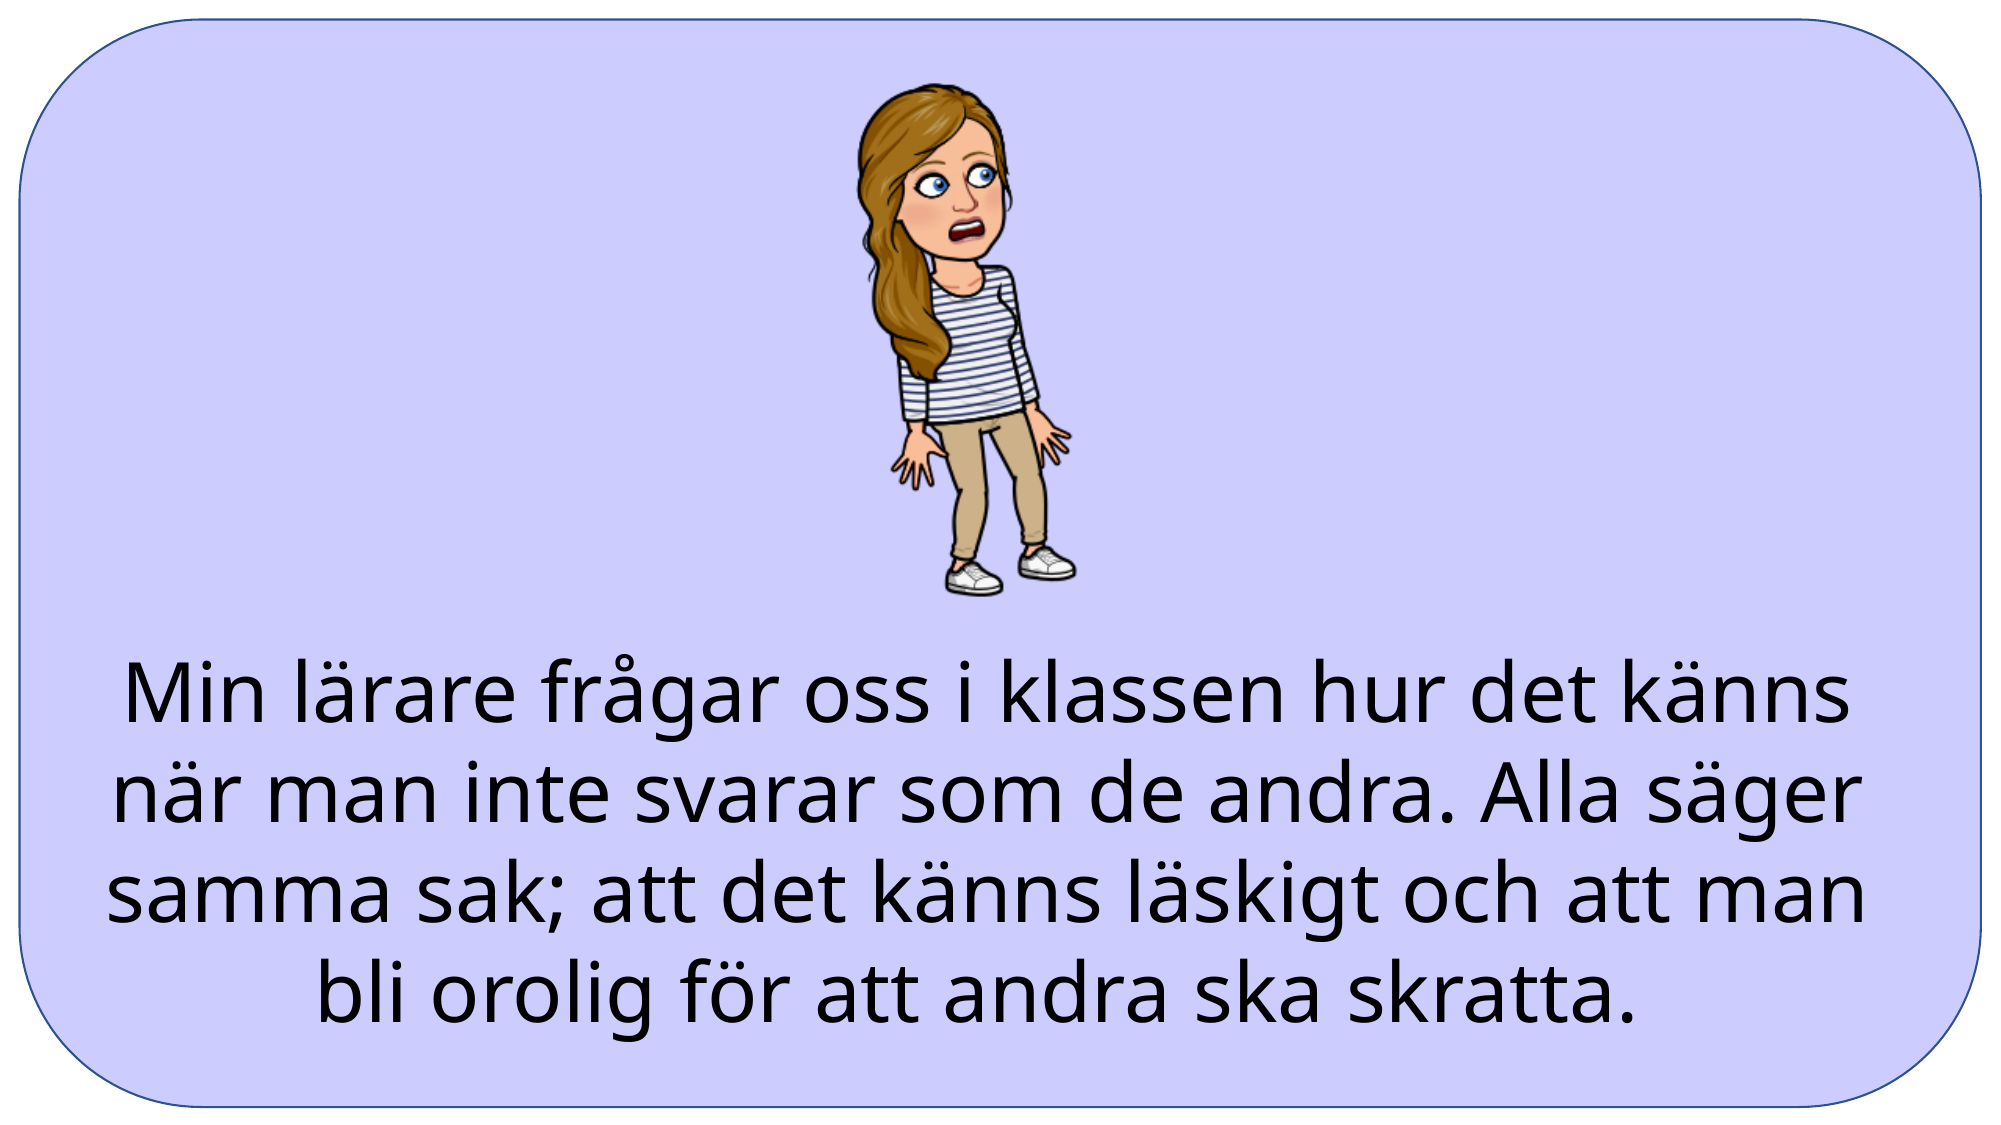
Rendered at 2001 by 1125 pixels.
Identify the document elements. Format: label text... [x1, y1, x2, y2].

text_box [19, 19, 1981, 1108]
picture [689, 0, 1312, 622]
text_box Min lärare frågar oss i klassen hur det känns när man inte svarar som de andra. Alla säger samma sak; att det känns läskigt och att man bli orolig för att andra ska skratta. [81, 631, 1895, 1051]
